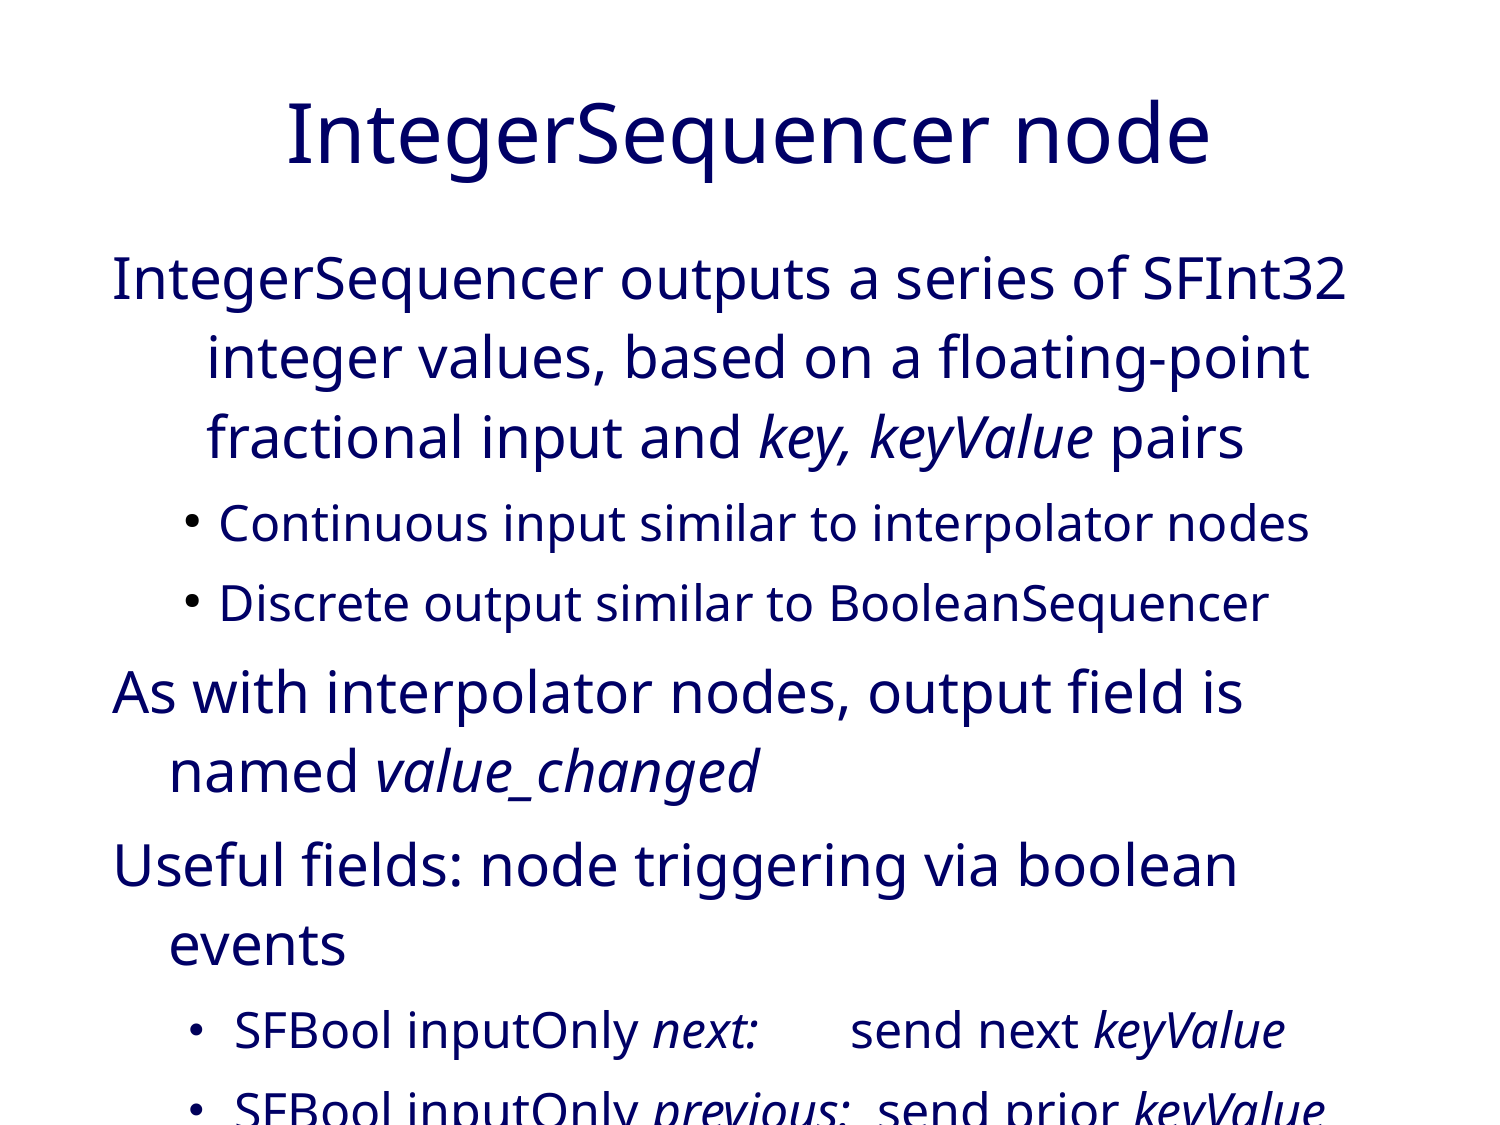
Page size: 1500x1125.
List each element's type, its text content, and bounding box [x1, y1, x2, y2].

title IntegerSequencer node [112, 37, 1388, 226]
list IntegerSequencer outputs a series of SFInt32 integer values, based on a floating-point fractional input and key, keyValue pairs Continuous input similar to interpolator nodes Discrete output similar to BooleanSequencer As with interpolator nodes, output field is named value_changed Useful fields: node triggering via boolean events SFBool inputOnly next: send next keyValue SFBool inputOnly previous: send prior keyValue Provides a helpful alternative to using the more typical TimeSensor fraction_changed [112, 237, 1388, 1113]
